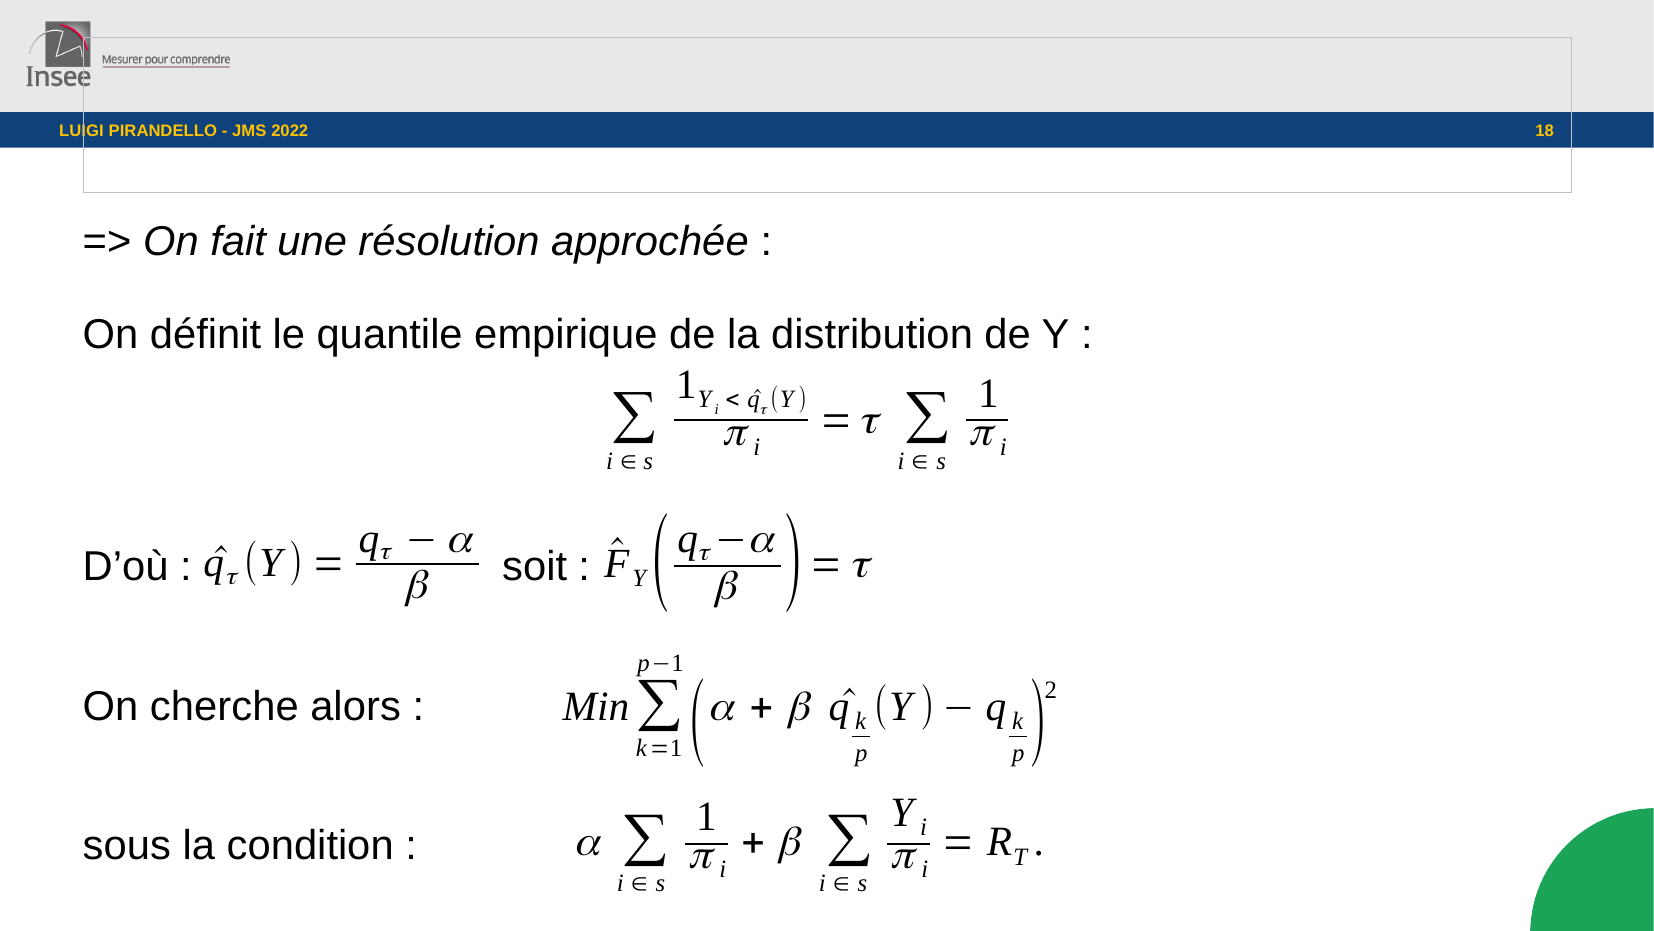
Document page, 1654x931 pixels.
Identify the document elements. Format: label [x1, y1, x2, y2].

picture [84, 38, 230, 89]
chart [197, 514, 487, 609]
chart [554, 649, 1063, 771]
chart [567, 788, 1050, 898]
chart [596, 510, 883, 615]
picture [23, 0, 230, 89]
picture [1530, 808, 1654, 931]
chart [599, 361, 1017, 475]
